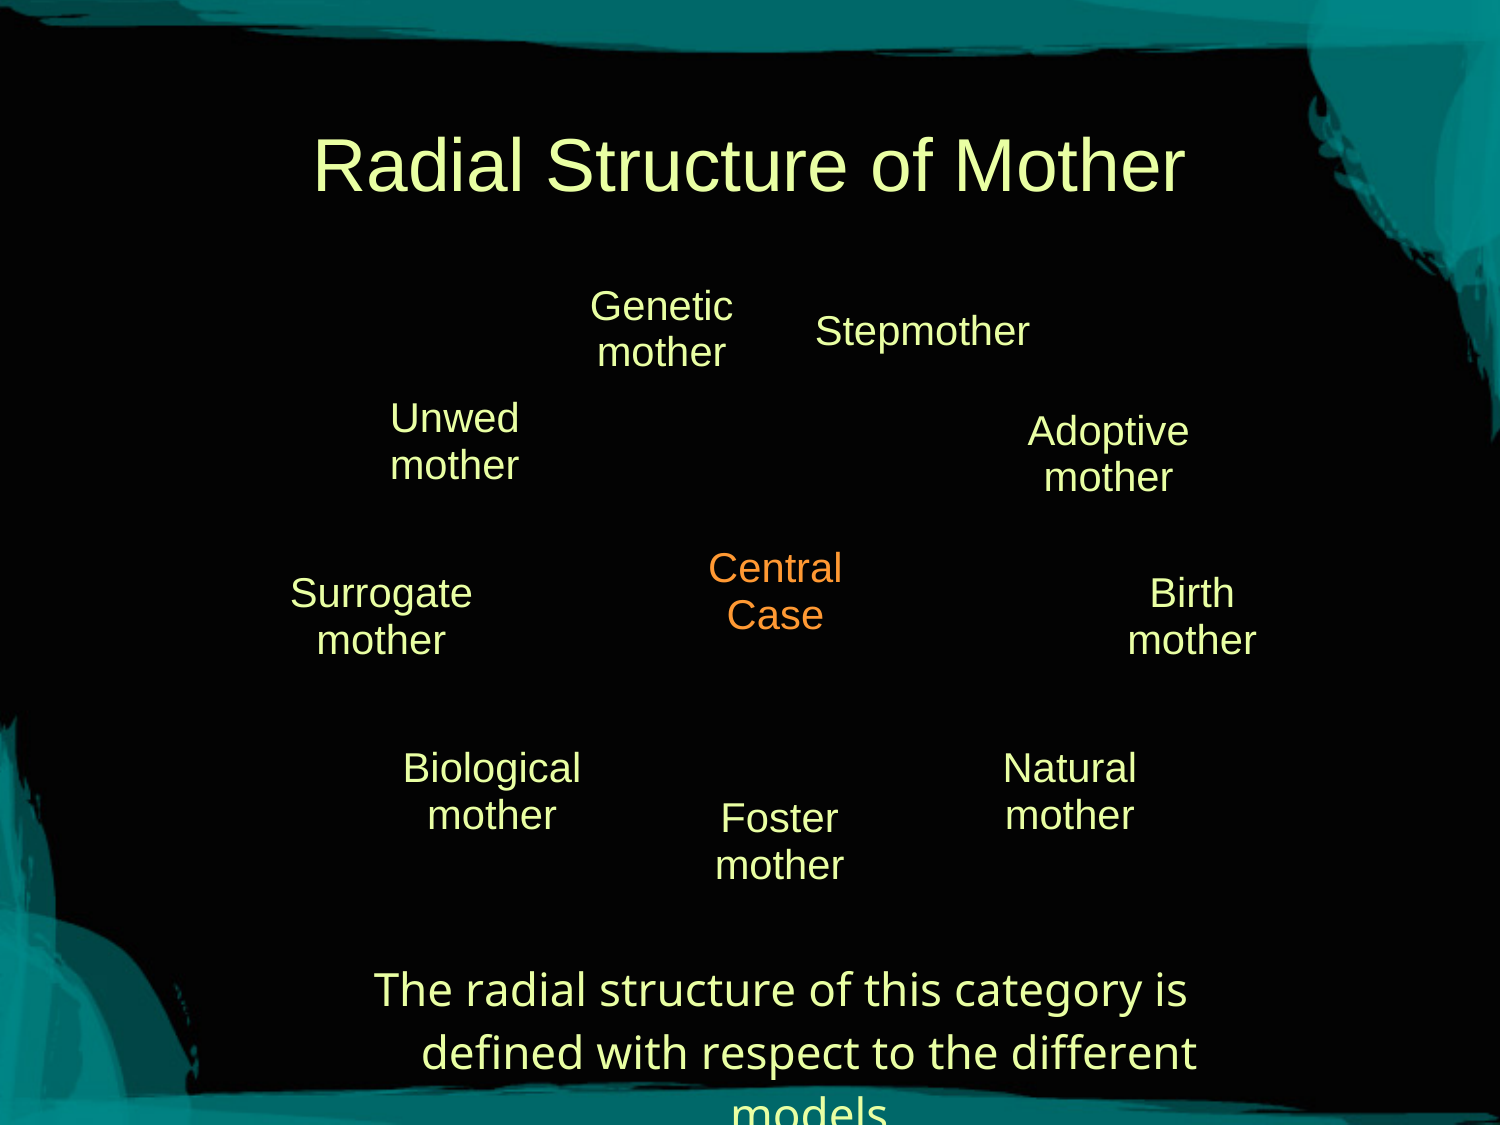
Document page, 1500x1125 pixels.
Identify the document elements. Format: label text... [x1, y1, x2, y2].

text_box Birth mother [1112, 562, 1273, 671]
picture [835, 1109, 847, 1116]
text_box Stepmother [799, 299, 1046, 362]
text_box Central Case [693, 537, 858, 646]
text_box Biological mother [387, 737, 597, 846]
picture [0, 0, 1500, 1125]
picture [754, 1109, 765, 1125]
picture [807, 1109, 820, 1125]
title Radial Structure of Mother [87, 69, 1413, 263]
text_box Natural mother [987, 737, 1152, 846]
text_box Unwed mother [374, 387, 535, 496]
list The radial structure of this category is defined with respect to the different models [274, 950, 1288, 1076]
text_box Foster mother [699, 787, 860, 896]
text_box Surrogate mother [274, 562, 489, 671]
text_box Adoptive mother [1012, 399, 1205, 509]
text_box Genetic mother [575, 274, 749, 384]
picture [738, 1109, 750, 1125]
picture [779, 1109, 793, 1125]
